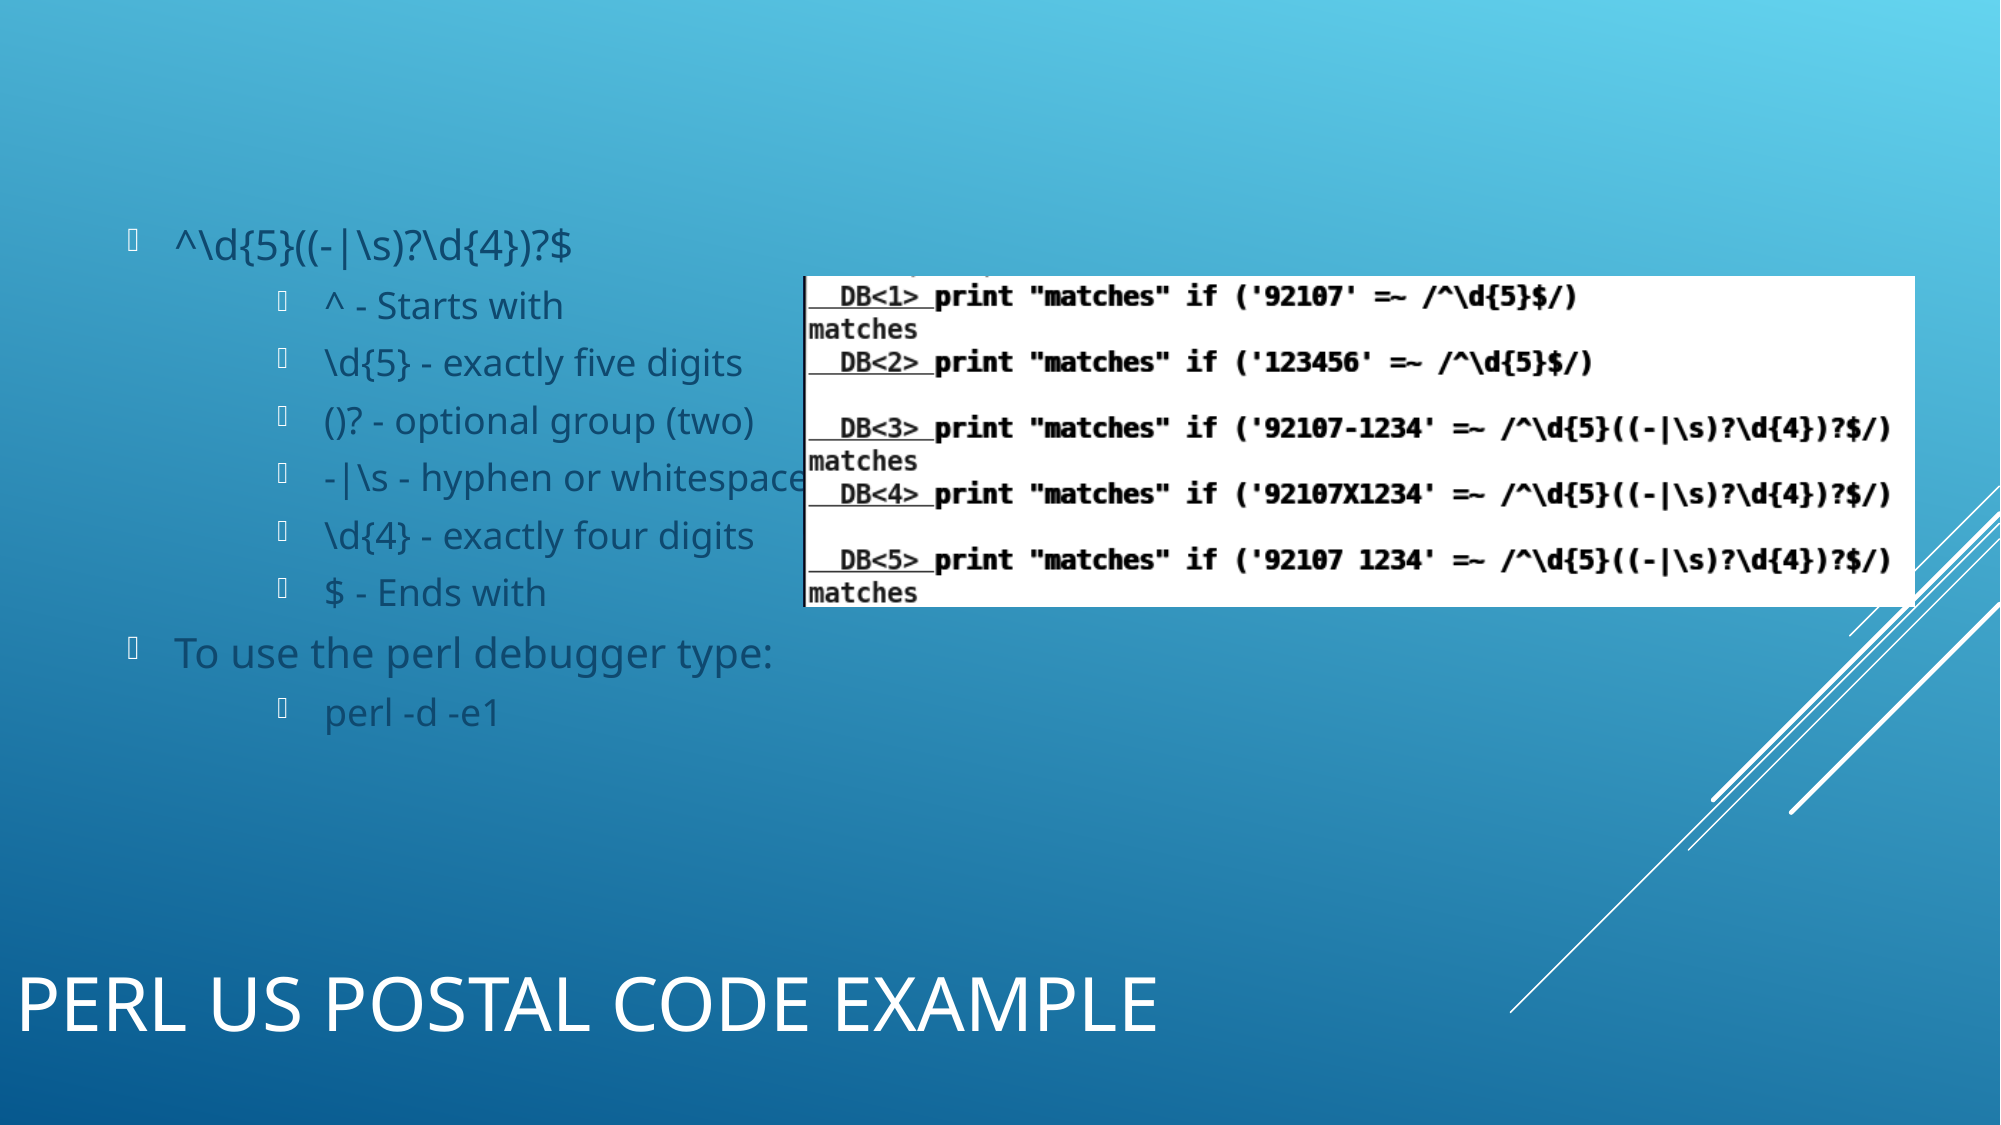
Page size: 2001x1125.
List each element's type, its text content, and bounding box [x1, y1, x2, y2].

list ^\d{5}((-|\s)?\d{4})?$ ^ - Starts with \d{5} - exactly five digits ()? - optional group (two) -|\s - hyphen or whitespace \d{4} - exactly four digits $ - Ends with To use the perl debugger type: perl -d -e1 [112, 112, 923, 841]
title perl us postal code example [0, 877, 1401, 1125]
picture [803, 276, 1915, 607]
